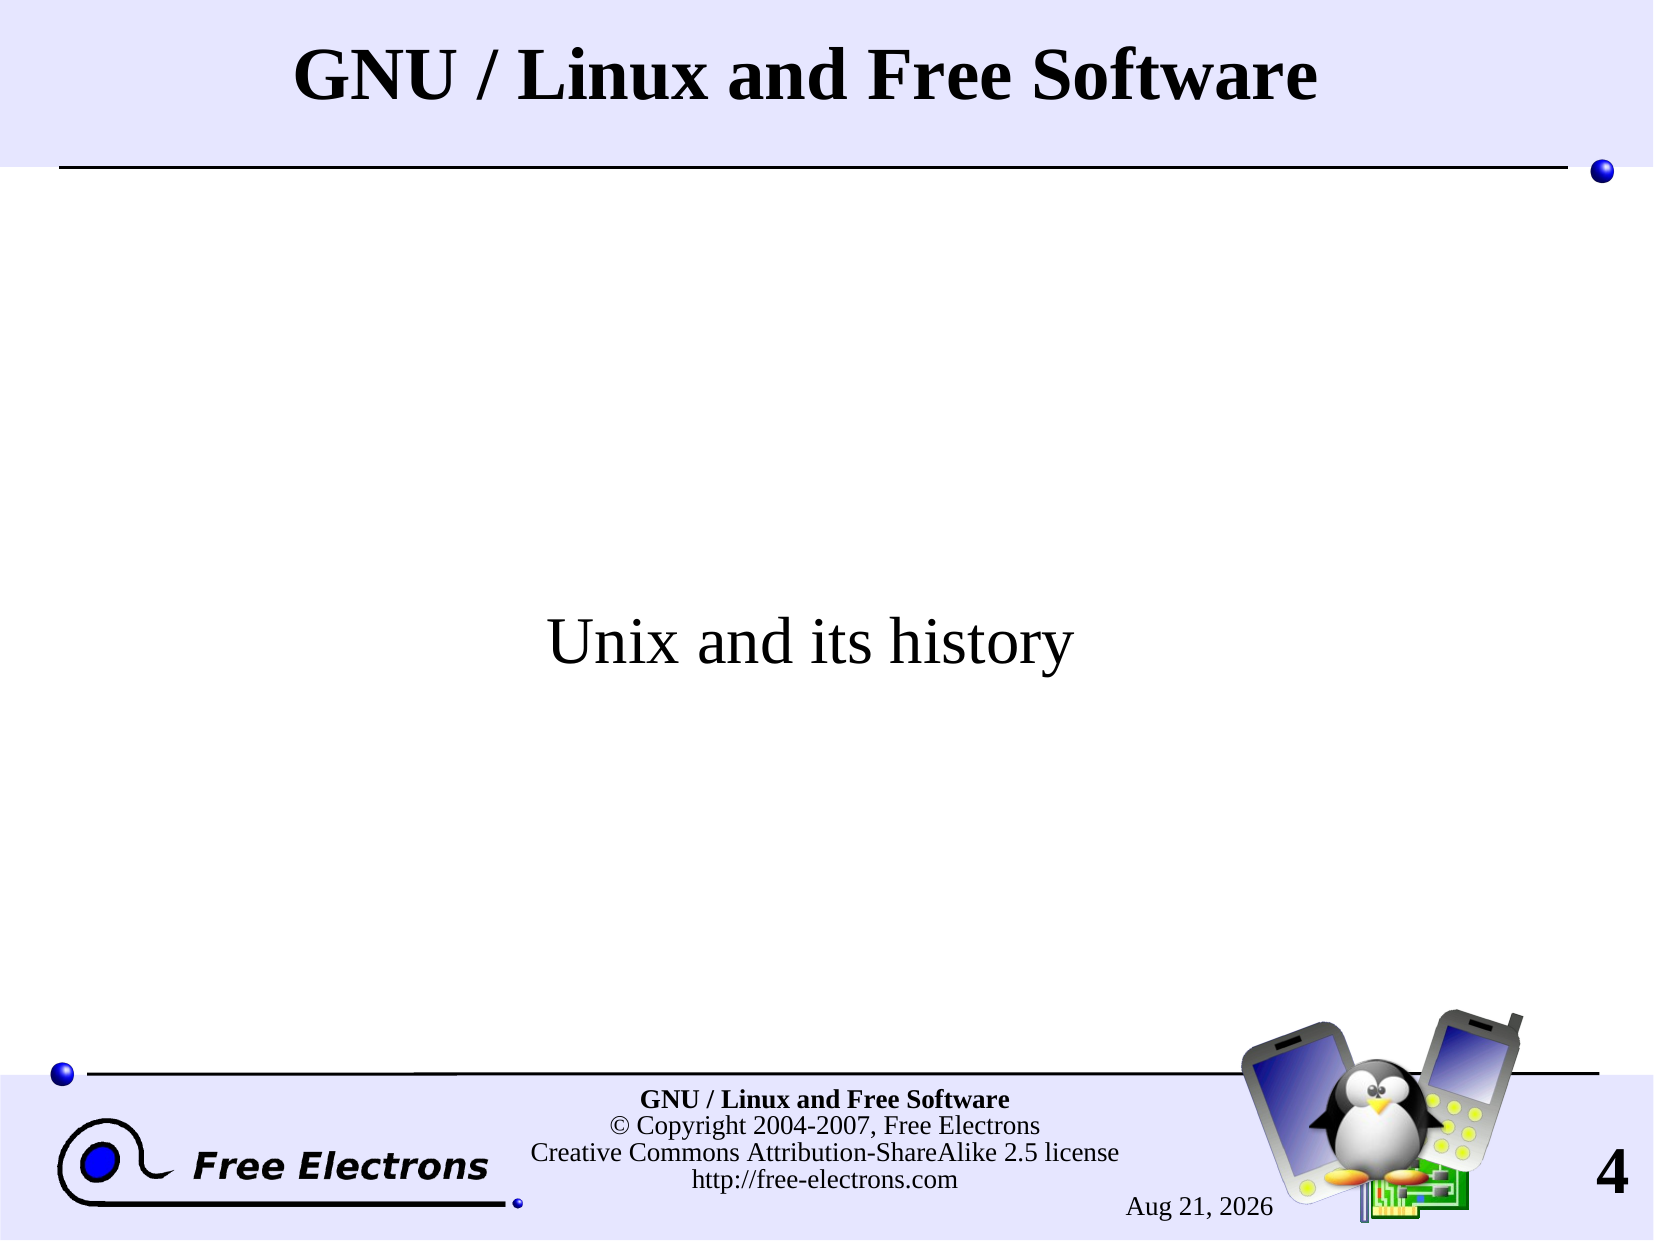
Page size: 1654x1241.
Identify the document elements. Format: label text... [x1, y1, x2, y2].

picture [50, 1107, 527, 1216]
picture [1231, 1007, 1538, 1241]
title GNU / Linux and Free Software [60, 25, 1551, 124]
subtitle Unix and its history [105, 216, 1518, 1066]
